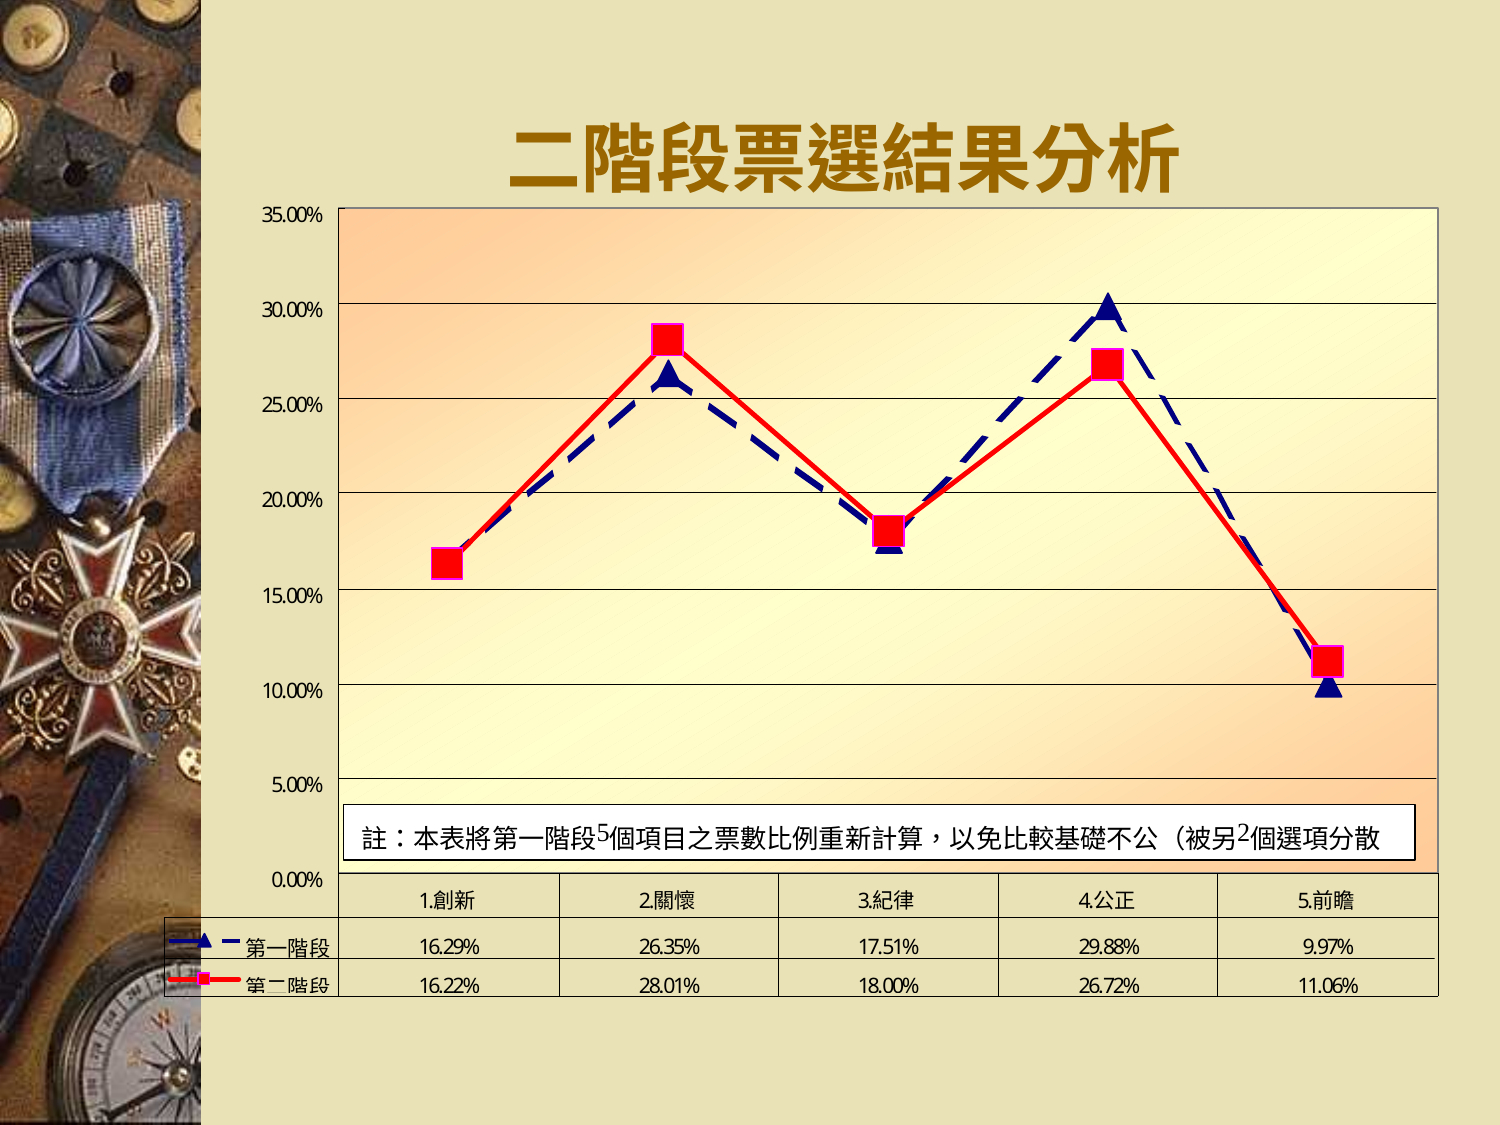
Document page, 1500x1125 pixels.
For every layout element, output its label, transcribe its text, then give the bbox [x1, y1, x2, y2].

title 二階段票選結果分析 [224, 37, 1463, 162]
picture [0, 0, 201, 1125]
chart [137, 162, 1463, 1022]
